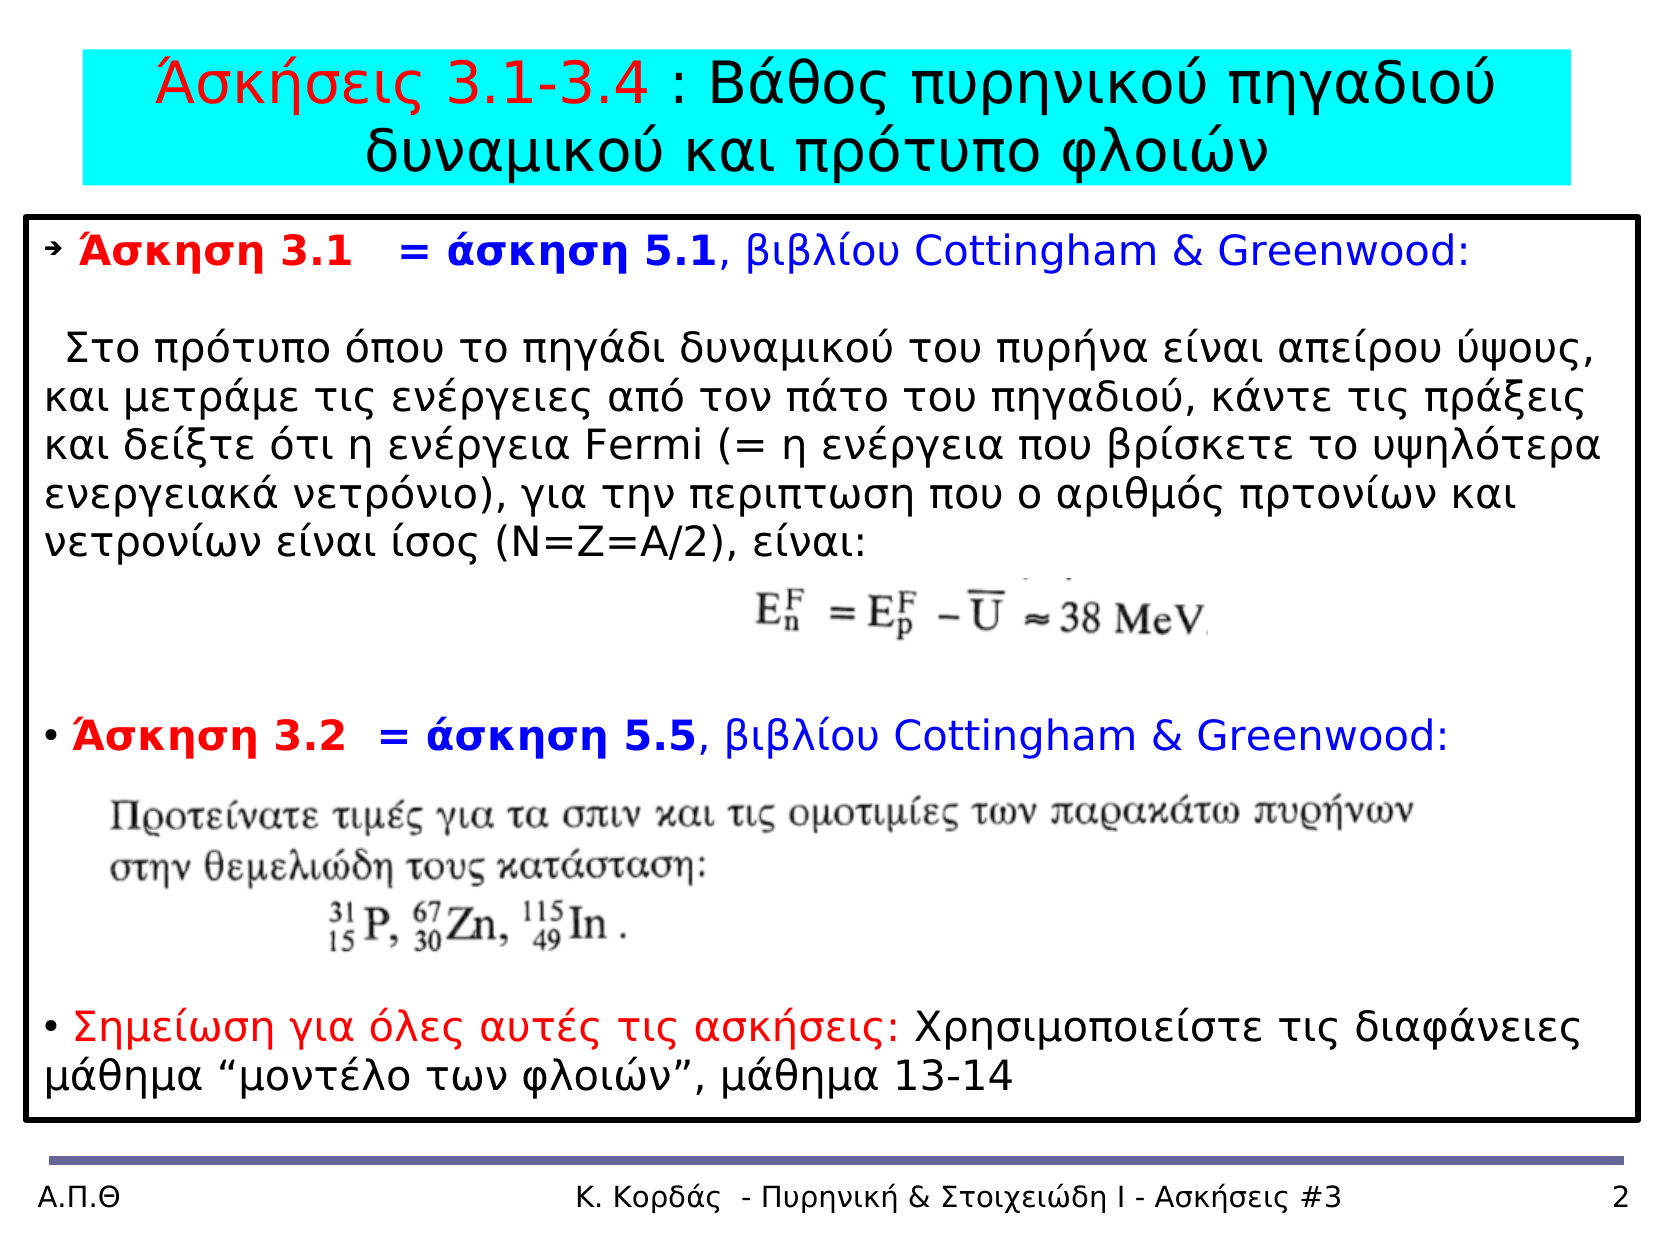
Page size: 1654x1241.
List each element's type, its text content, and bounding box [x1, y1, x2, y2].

text_box Άσκηση 3.1 = άσκηση 5.1, βιβλίου Cottingham & Greenwood: Στο πρότυπο όπου το πηγάδι δυναμικού του πυρήνα είναι απείρου ύψους, και μετράμε τις ενέργειες από τον πάτο του πηγαδιού, κάντε τις πράξεις και δείξτε ότι η ενέργεια Fermi (= η ενέργεια που βρίσκετε το υψηλότερα ενεργειακά νετρόνιο), για την περιπτωση που ο αριθμός πρτονίων και νετρονίων είναι ίσος (Ν=Ζ=Α/2), είναι: Άσκηση 3.2 = άσκηση 5.5, βιβλίου Cottingham & Greenwood: Σημείωση για όλες αυτές τις ασκήσεις: Χρησιμοποιείστε τις διαφάνειες μάθημα “μοντέλο των φλοιών”, μάθημα 13-14 [25, 216, 1639, 1120]
title Άσκήσεις 3.1-3.4 : Βάθος πυρηνικού πηγαδιού δυναμικού και πρότυπο φλοιών [82, 49, 1571, 186]
picture [100, 783, 1426, 961]
picture [750, 578, 1208, 646]
